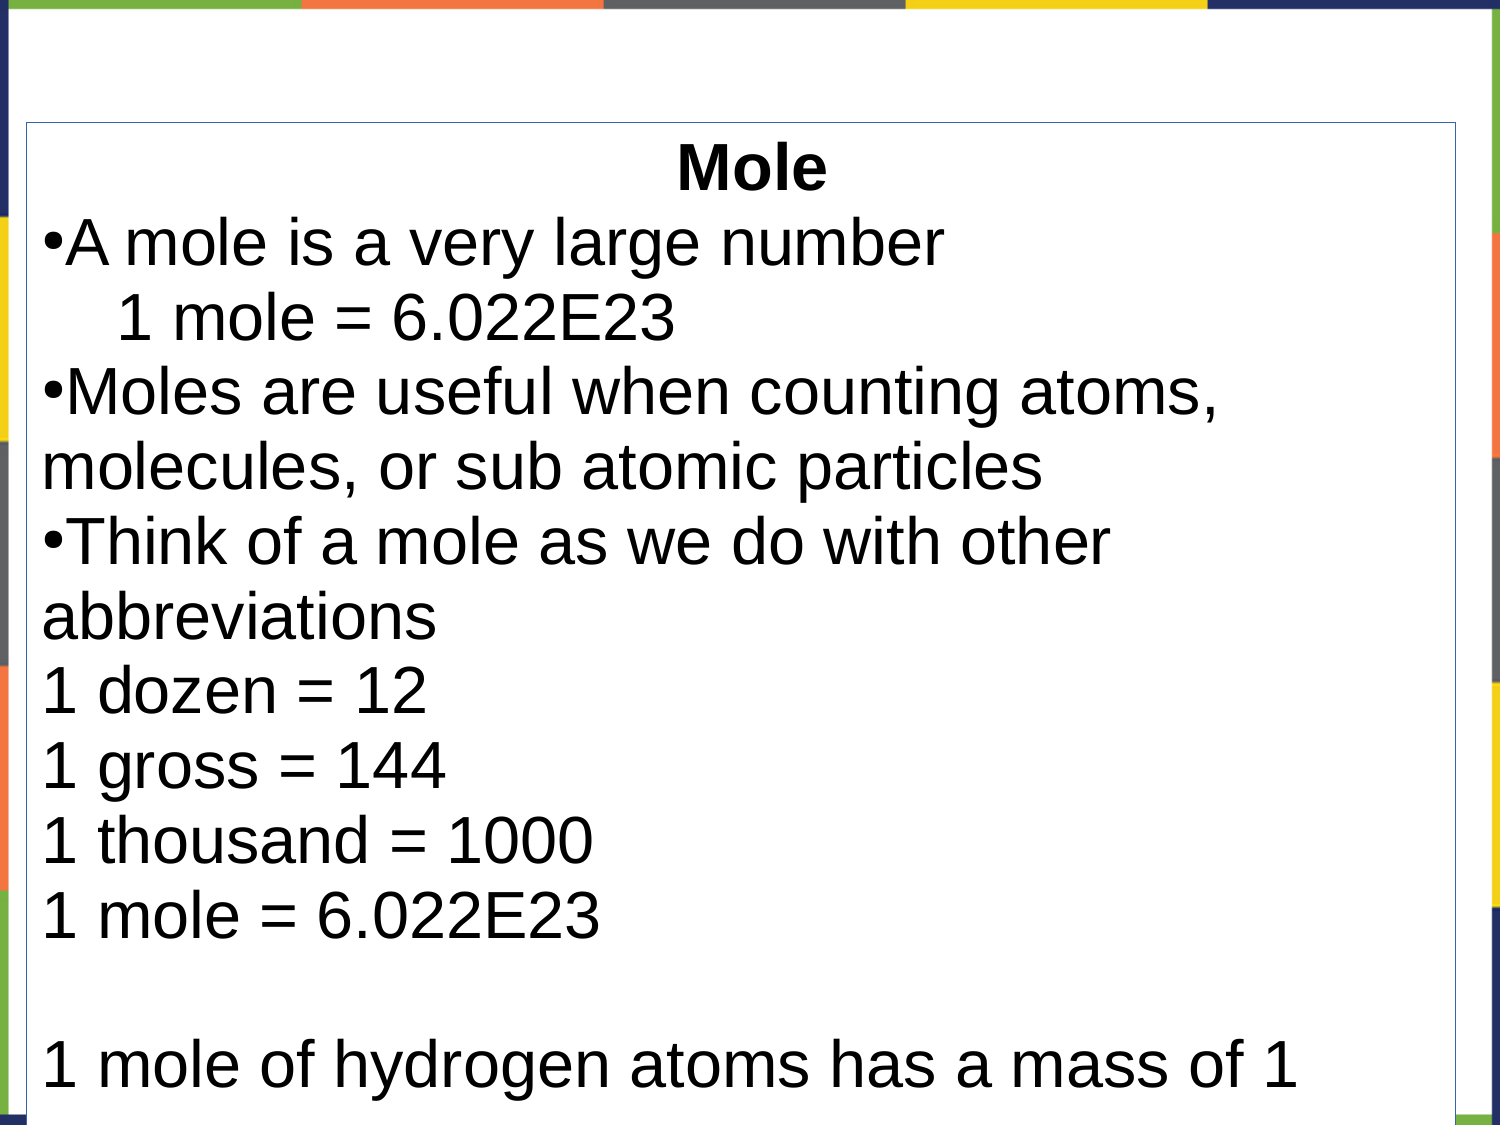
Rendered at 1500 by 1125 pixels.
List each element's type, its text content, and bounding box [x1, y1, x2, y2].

text_box Mole A mole is a very large number 1 mole = 6.022E23 Moles are useful when counting atoms, molecules, or sub atomic particles Think of a mole as we do with other abbreviations 1 dozen = 12 1 gross = 144 1 thousand = 1000 1 mole = 6.022E23 1 mole of hydrogen atoms has a mass of 1 gram [26, 122, 1456, 1125]
picture [0, 0, 1500, 1125]
